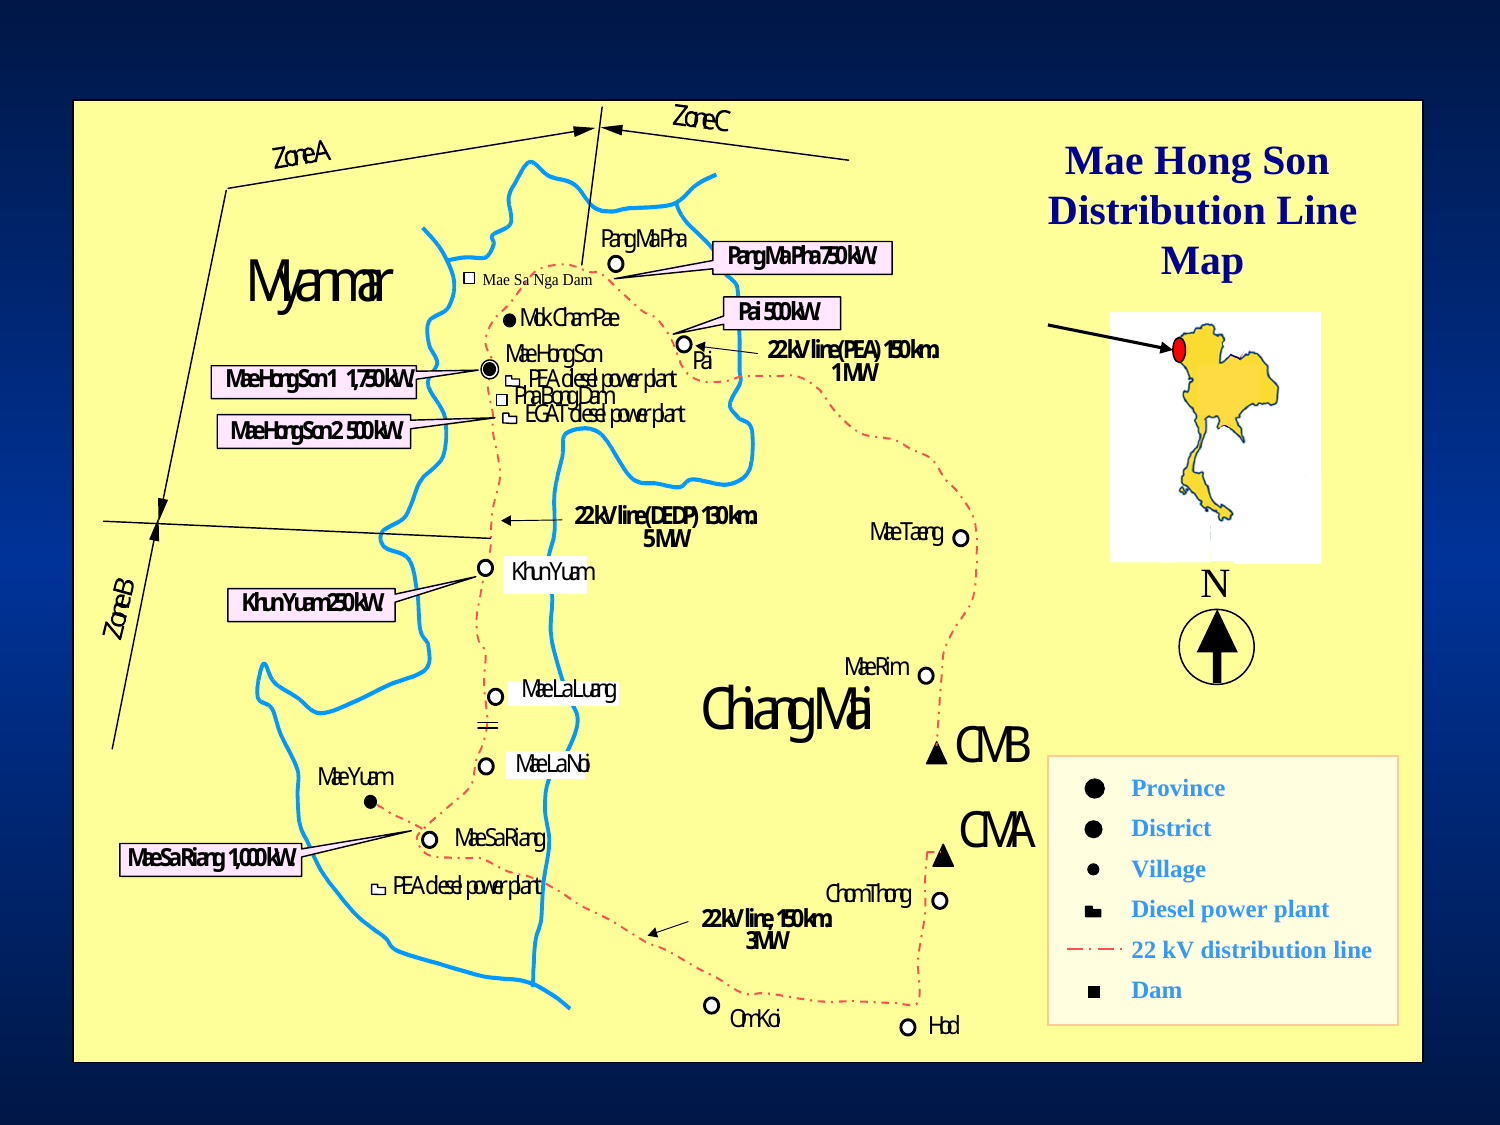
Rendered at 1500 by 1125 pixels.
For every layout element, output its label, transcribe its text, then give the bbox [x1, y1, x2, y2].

text_box Mae Hong Son Distribution Line Map [1022, 125, 1373, 291]
text_box Province District Village Diesel power plant 22 kV distribution line Dam [1116, 760, 1388, 1012]
text_box N [1185, 561, 1246, 614]
text_box [72, 99, 1423, 1063]
picture [1110, 312, 1321, 524]
picture [85, 87, 1043, 1049]
